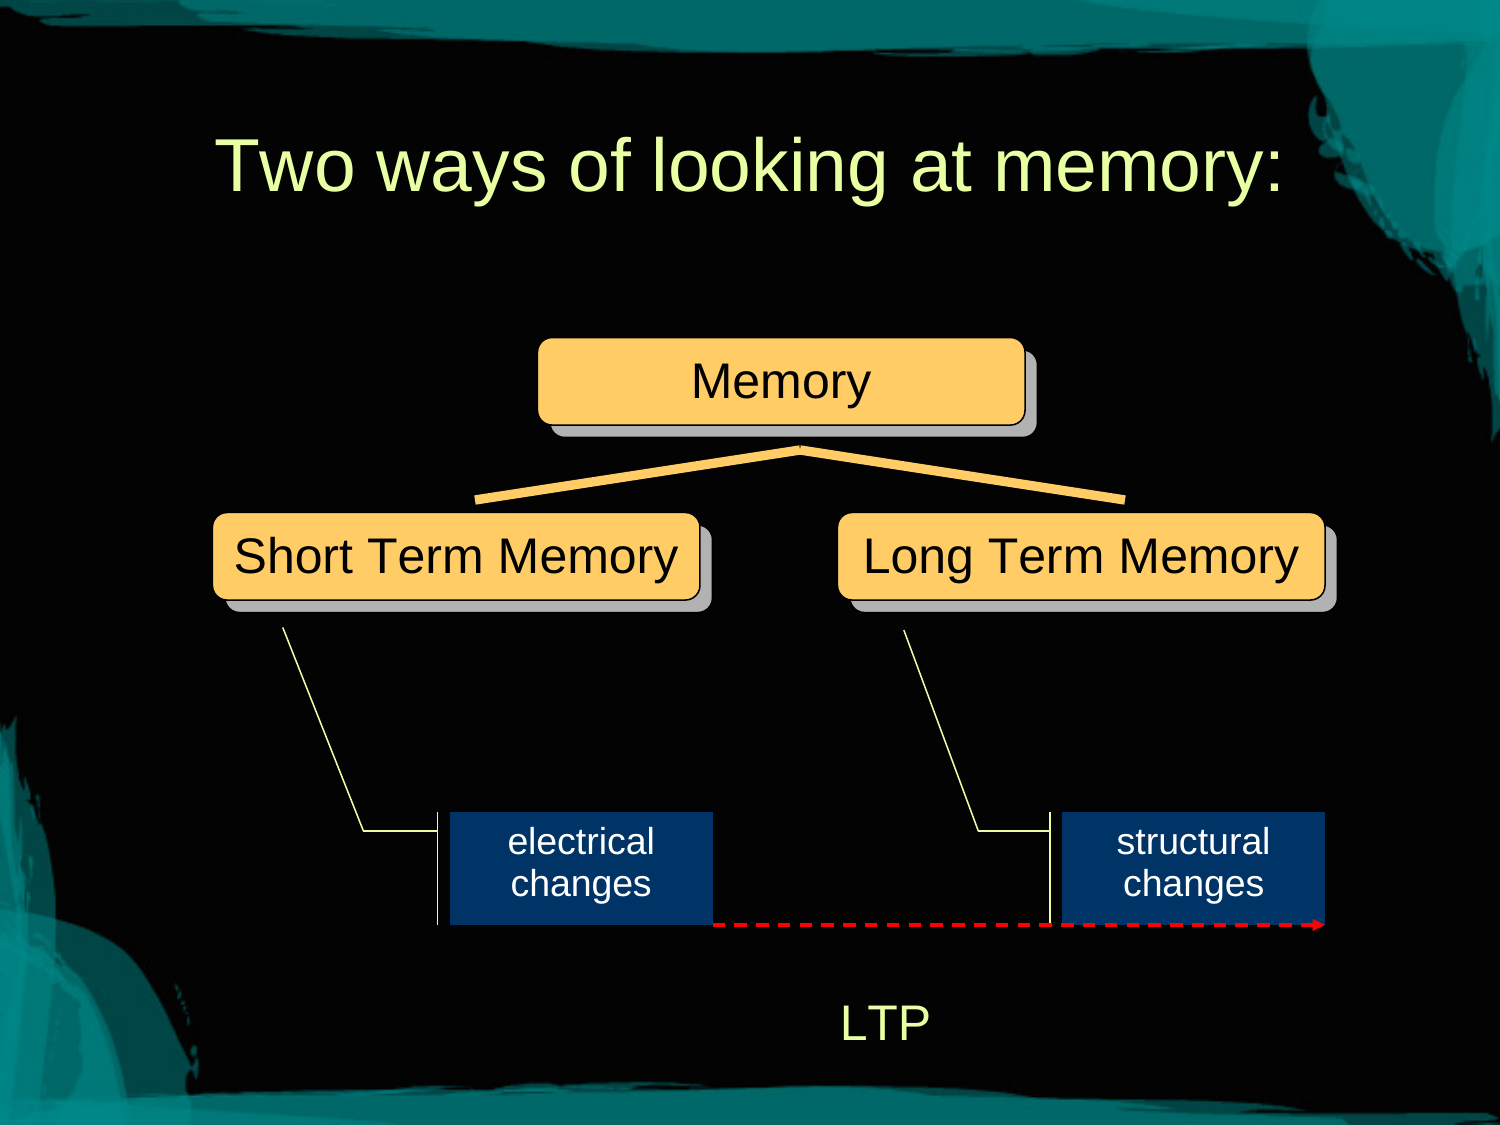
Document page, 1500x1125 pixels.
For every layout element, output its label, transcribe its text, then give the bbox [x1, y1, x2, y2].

text_box Memory [537, 337, 1026, 426]
title Two ways of looking at memory: [87, 69, 1413, 263]
text_box structural changes [1062, 812, 1325, 925]
text_box Short Term Memory [212, 512, 700, 601]
text_box LTP [825, 987, 976, 1059]
text_box [850, 525, 1338, 613]
text_box [225, 525, 713, 613]
picture [0, 0, 1500, 1125]
text_box Long Term Memory [837, 512, 1326, 601]
text_box [550, 350, 1038, 438]
text_box electrical changes [450, 812, 713, 925]
